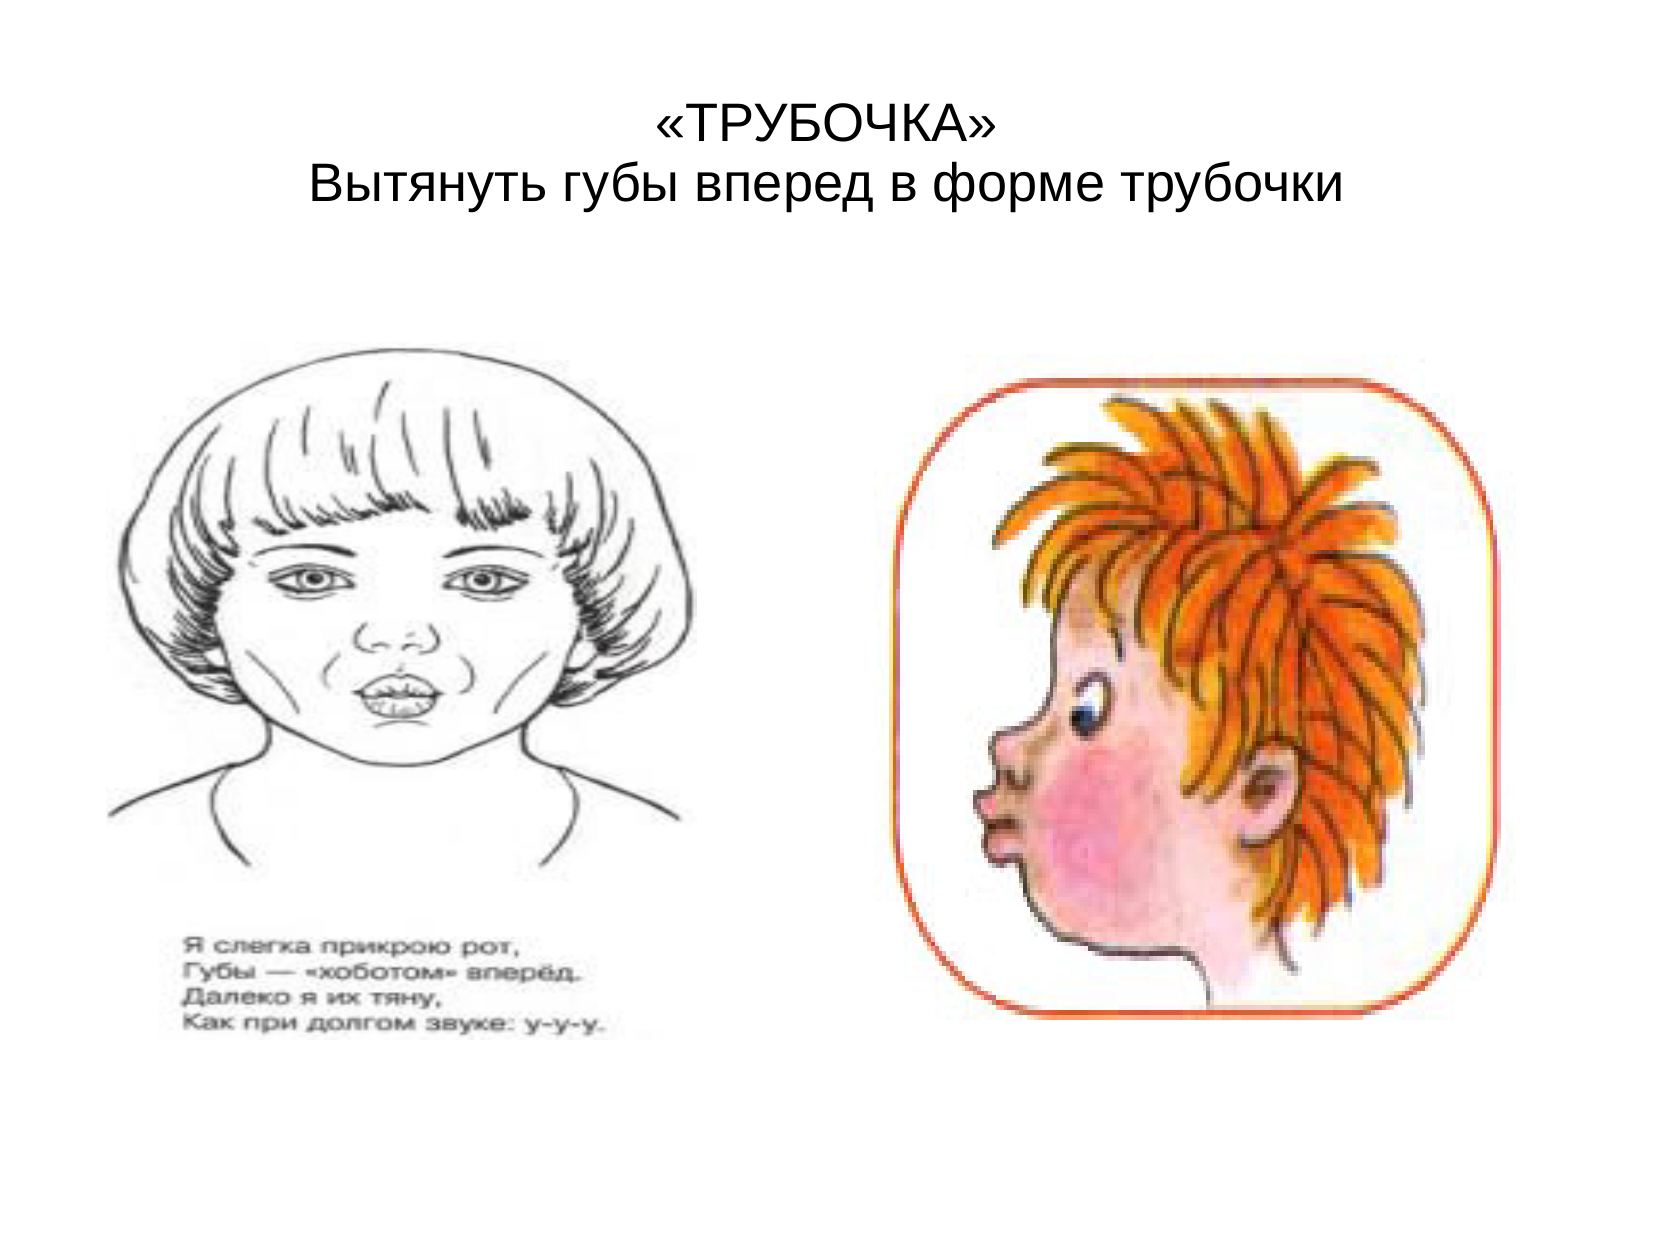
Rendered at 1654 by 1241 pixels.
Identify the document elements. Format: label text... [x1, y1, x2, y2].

picture [106, 342, 697, 1040]
picture [874, 354, 1536, 1040]
title «ТРУБОЧКА» Вытянуть губы вперед в форме трубочки [82, 49, 1571, 257]
